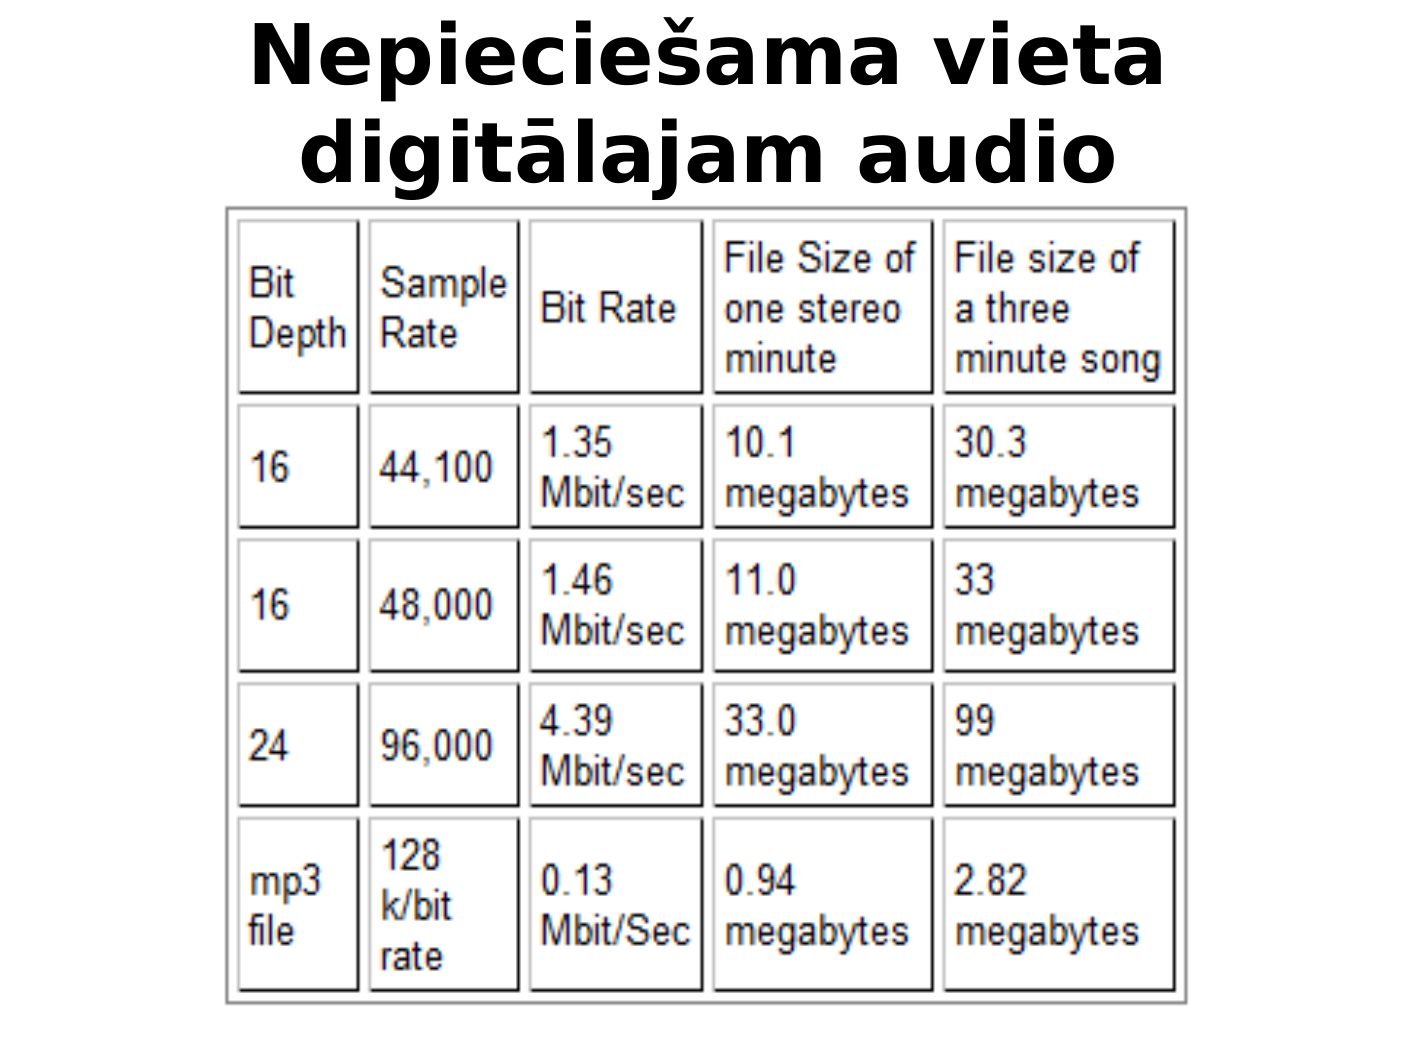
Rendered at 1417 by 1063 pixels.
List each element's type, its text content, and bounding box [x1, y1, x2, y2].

title Nepieciešama vieta digitālajam audio [70, 7, 1346, 202]
picture [206, 202, 1200, 1018]
